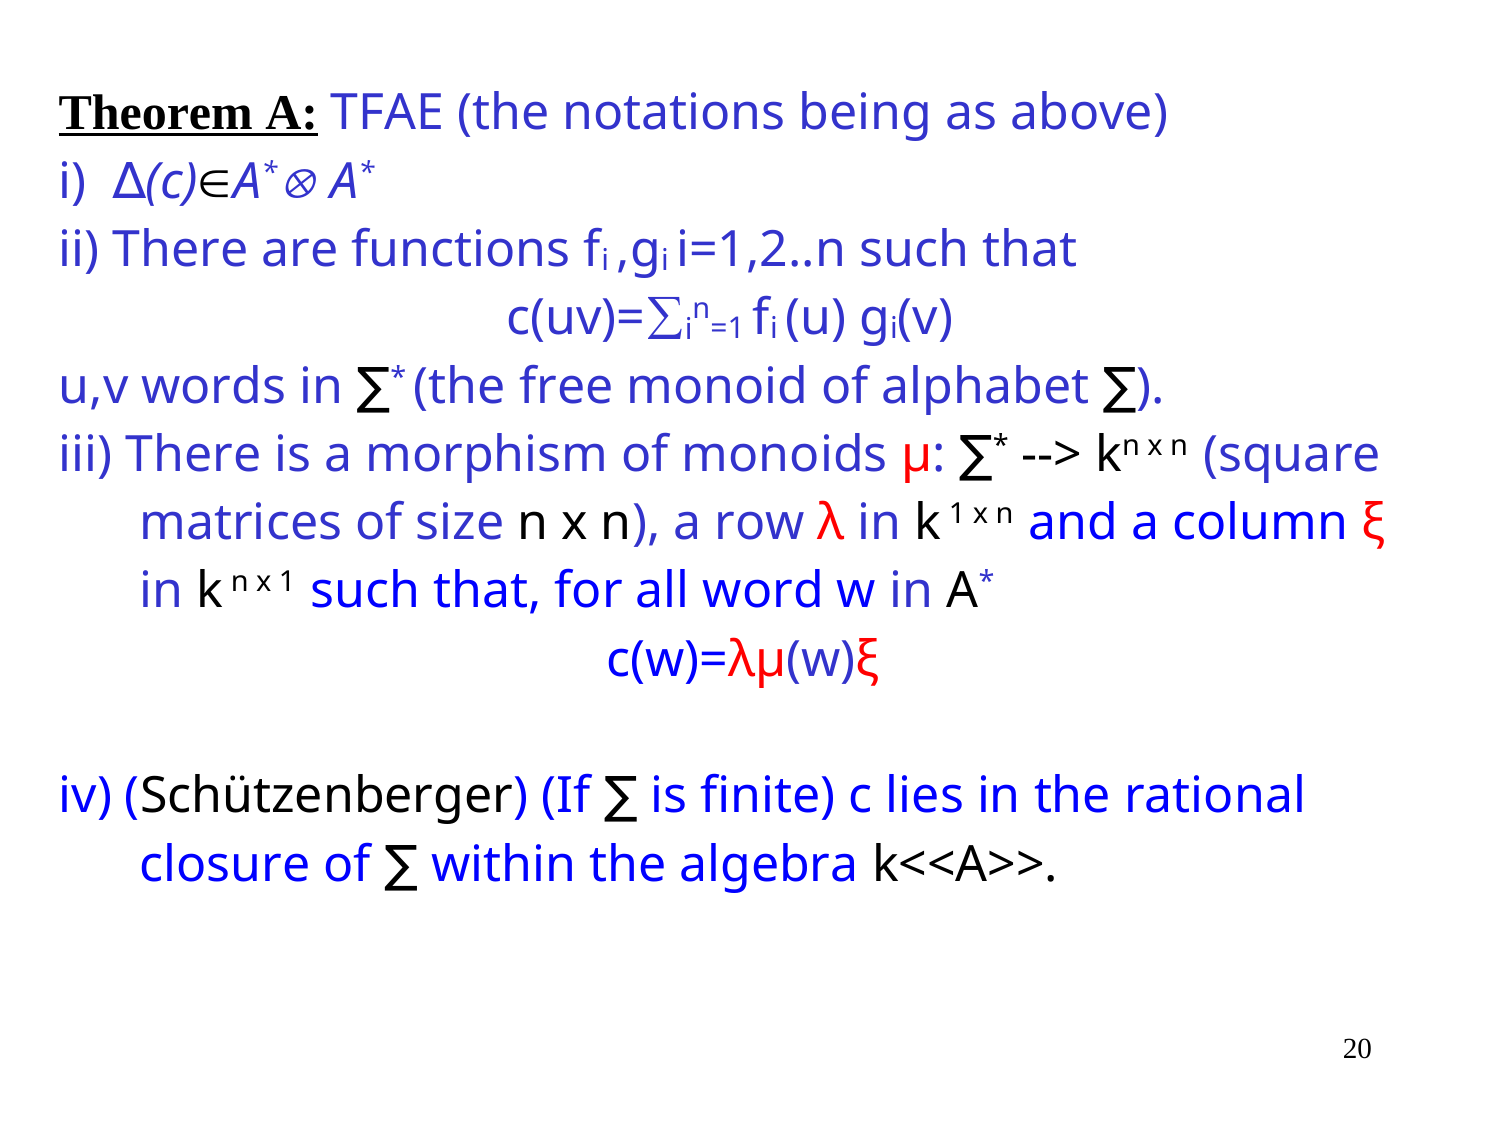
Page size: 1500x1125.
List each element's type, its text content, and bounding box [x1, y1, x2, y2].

text_box Theorem A: TFAE (the notations being as above) i) ∆(c)A* A* ii) There are functions fi ,gi i=1,2..n such that c(uv)=∑in=1 fi (u) gi(v) u,v words in ∑* (the free monoid of alphabet ∑). iii) There is a morphism of monoids μ: ∑* --> kn x n (square matrices of size n x n), a row λ in k 1 x n and a column ξ in k n x 1 such that, for all word w in A* c(w)=λμ(w)ξ iv) (Schützenberger) (If ∑ is finite) c lies in the rational closure of ∑ within the algebra k<<A>>. [43, 69, 1455, 962]
